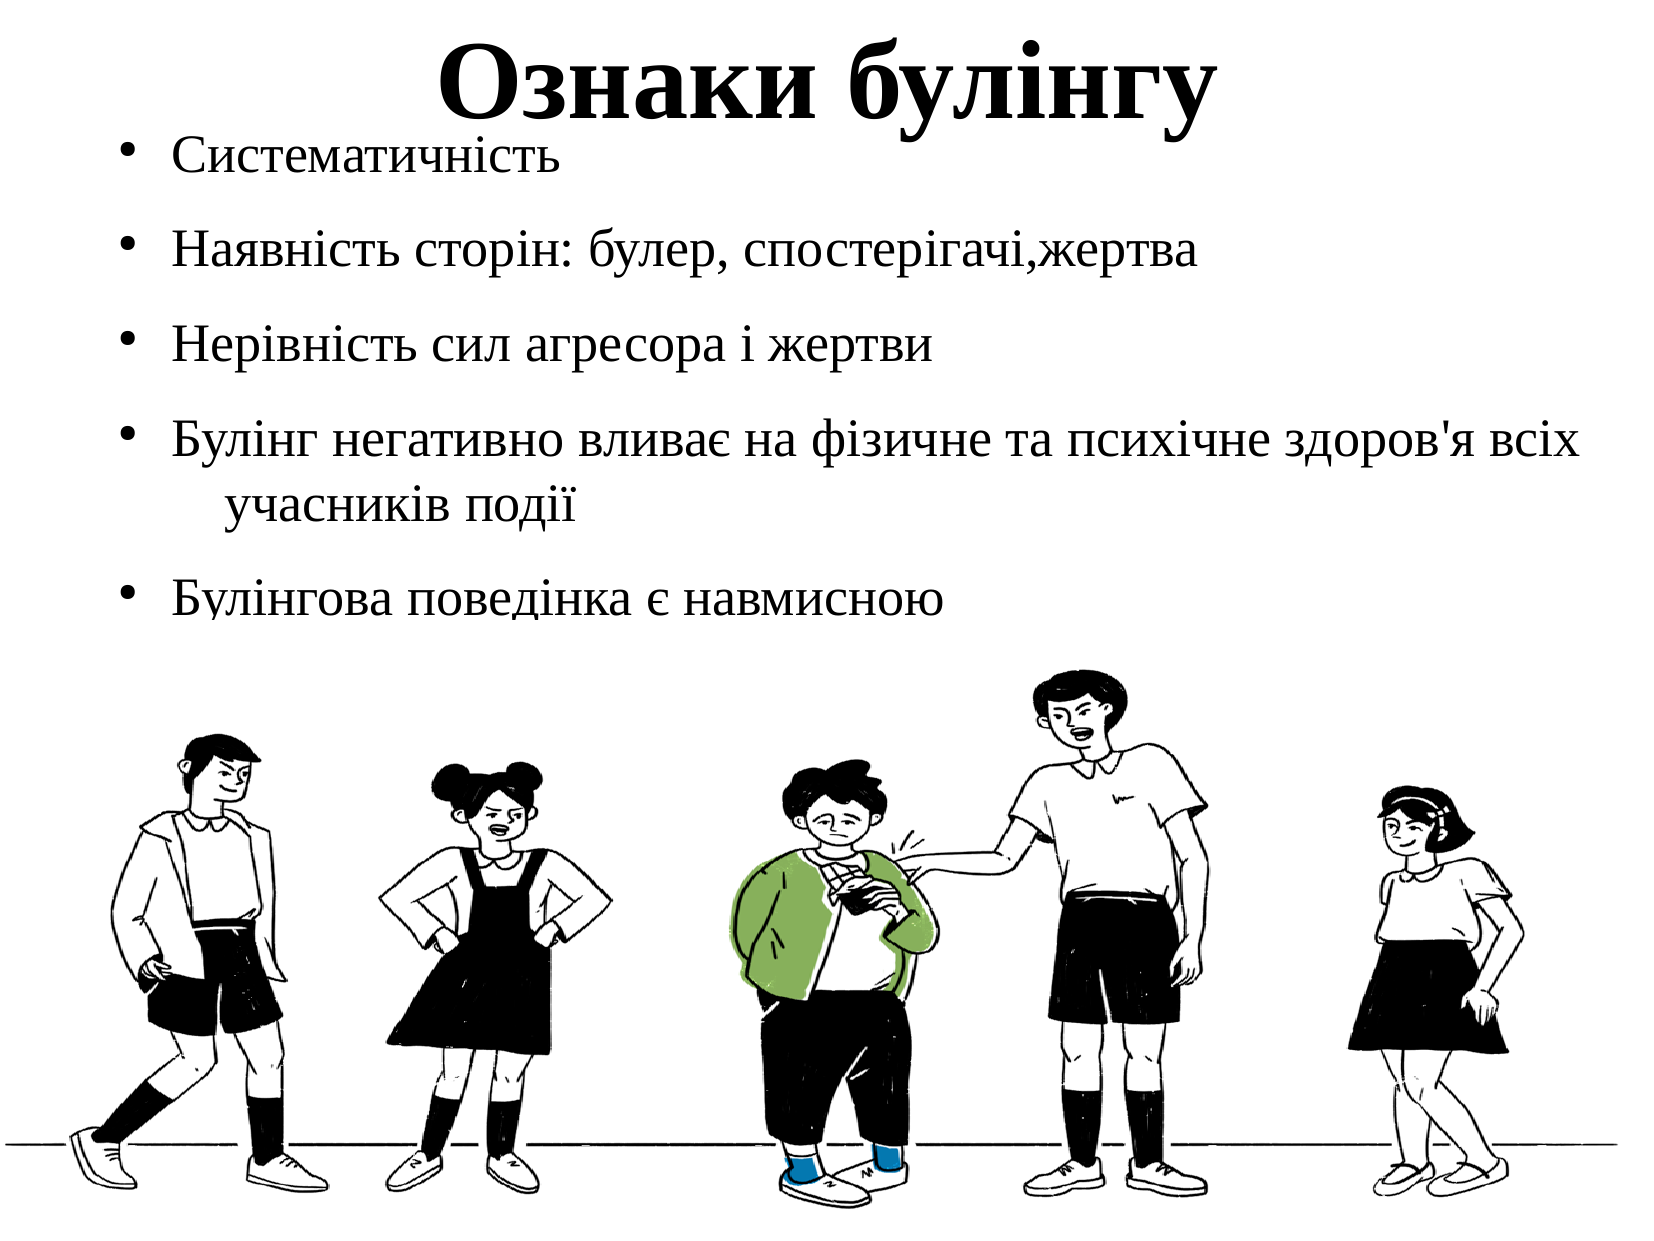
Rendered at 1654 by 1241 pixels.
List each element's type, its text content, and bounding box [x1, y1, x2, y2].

list Систематичність Наявність сторін: булер, спостерігачі,жертва Нерівність сил агресора і жертви Булінг негативно вливає на фізичне та психічне здоров'я всіх учасників події Булінгова поведінка є навмисною [82, 118, 1625, 620]
title Ознаки булінгу [82, 0, 1571, 118]
picture [0, 620, 1625, 1211]
